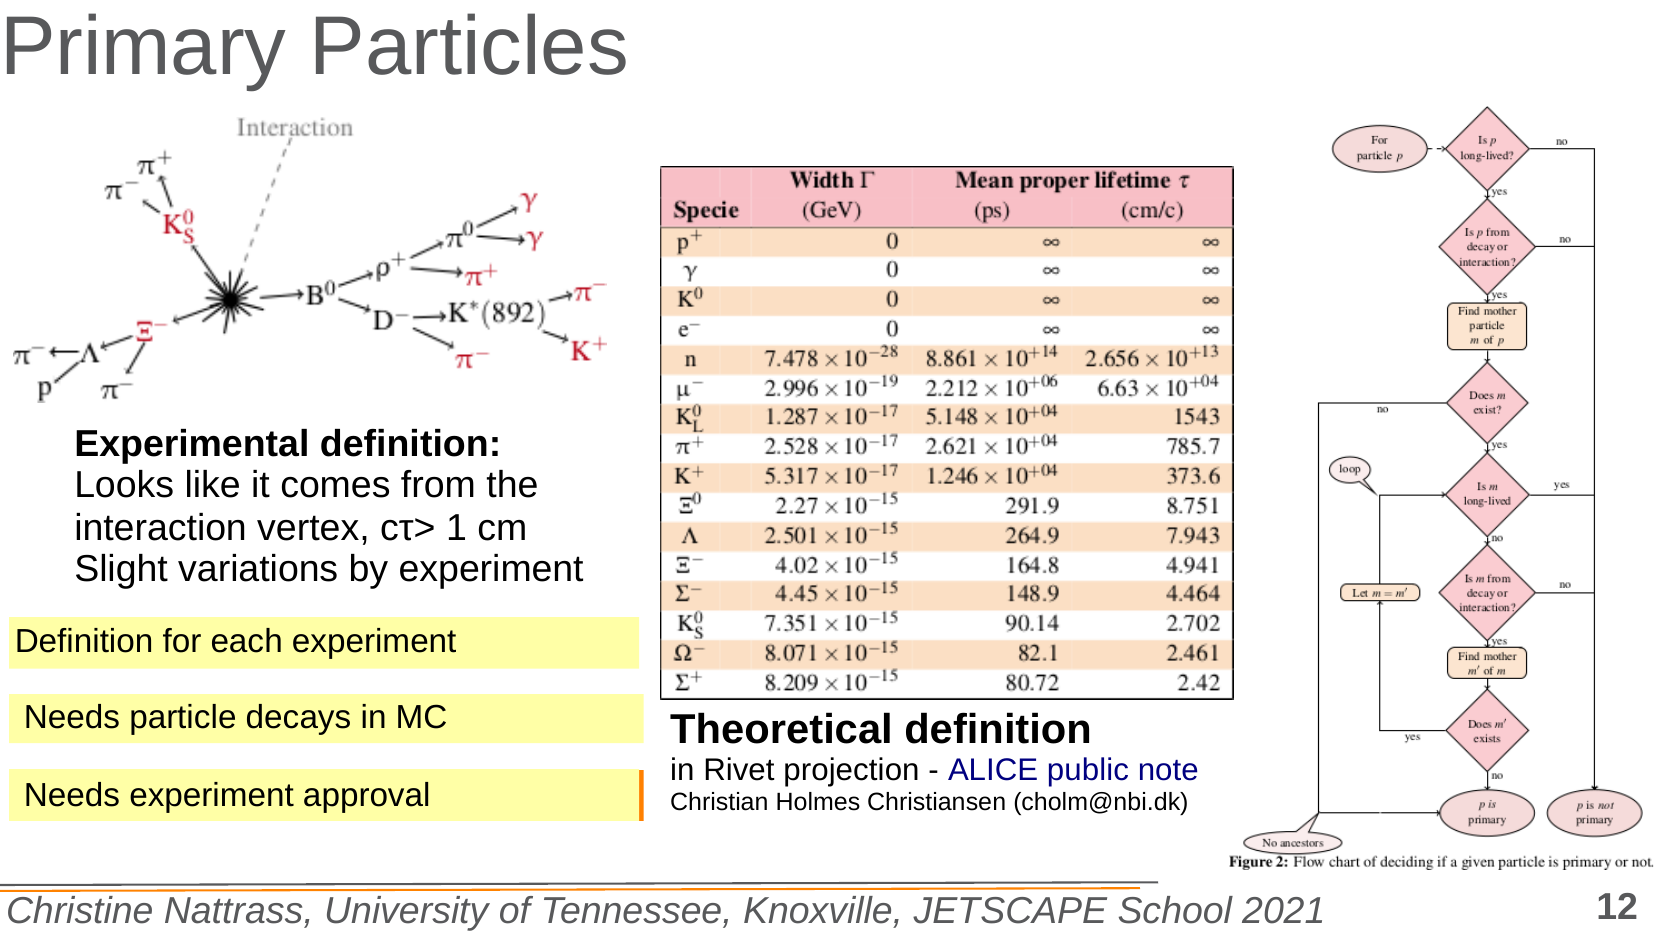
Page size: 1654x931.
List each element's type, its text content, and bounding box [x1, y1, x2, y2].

text_box Definition for each experiment [0, 615, 655, 670]
picture [13, 117, 607, 403]
text_box Needs particle decays in MC [9, 691, 644, 744]
text_box Experimental definition: Looks like it comes from the interaction vertex, cτ> 1 cm Slight variations by experiment [59, 414, 600, 598]
text_box Needs experiment approval [9, 769, 640, 821]
text_box Theoretical definition in Rivet projection - ALICE public note Christian Holmes Christiansen (cholm@nbi.dk) [655, 698, 1272, 831]
title Primary Particles [0, 0, 1654, 107]
picture [660, 106, 1654, 871]
text_box [640, 770, 644, 821]
